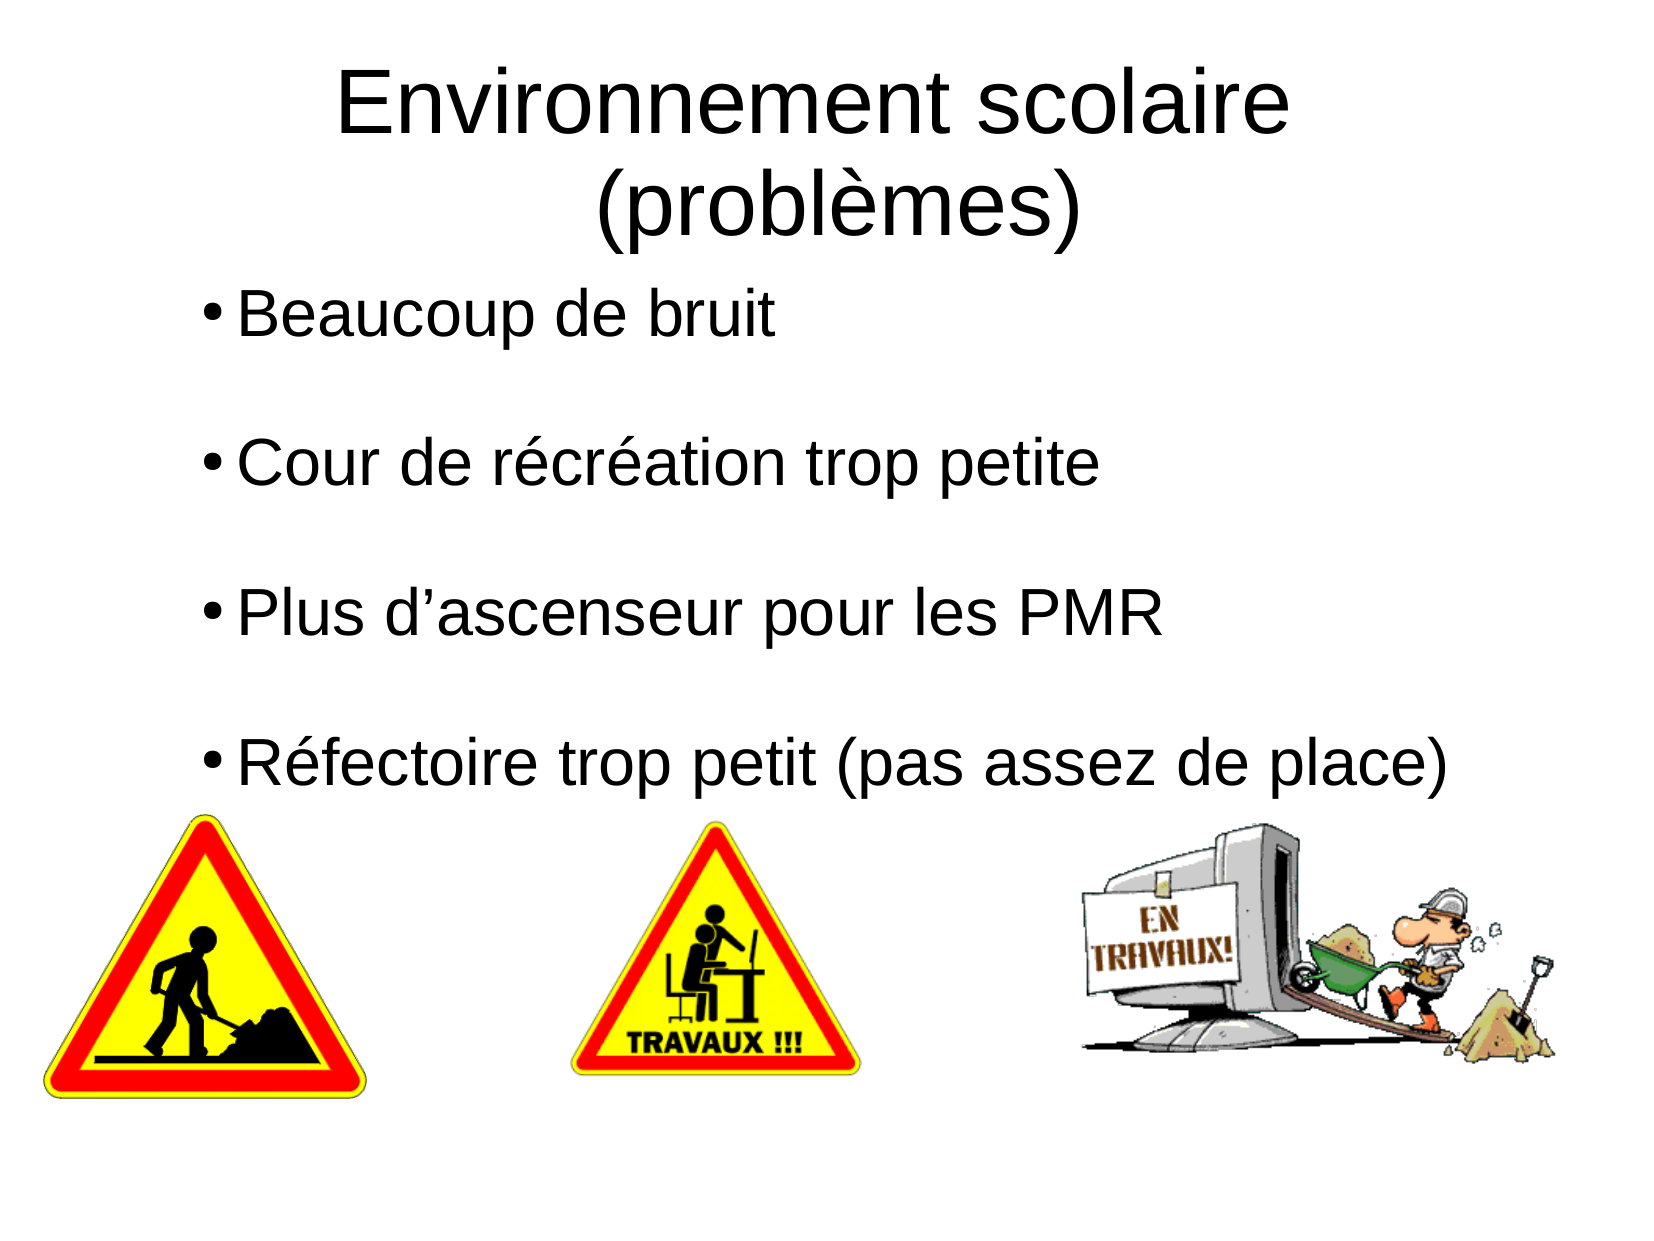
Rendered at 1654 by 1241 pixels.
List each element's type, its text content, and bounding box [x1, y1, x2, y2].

picture [569, 805, 863, 1099]
picture [1051, 797, 1607, 1111]
subtitle Beaucoup de bruit Cour de récréation trop petite Plus d’ascenseur pour les PMR Réfectoire trop petit (pas assez de place) [200, 275, 1571, 875]
picture [43, 814, 367, 1099]
title Environnement scolaire (problèmes) [82, 49, 1571, 257]
